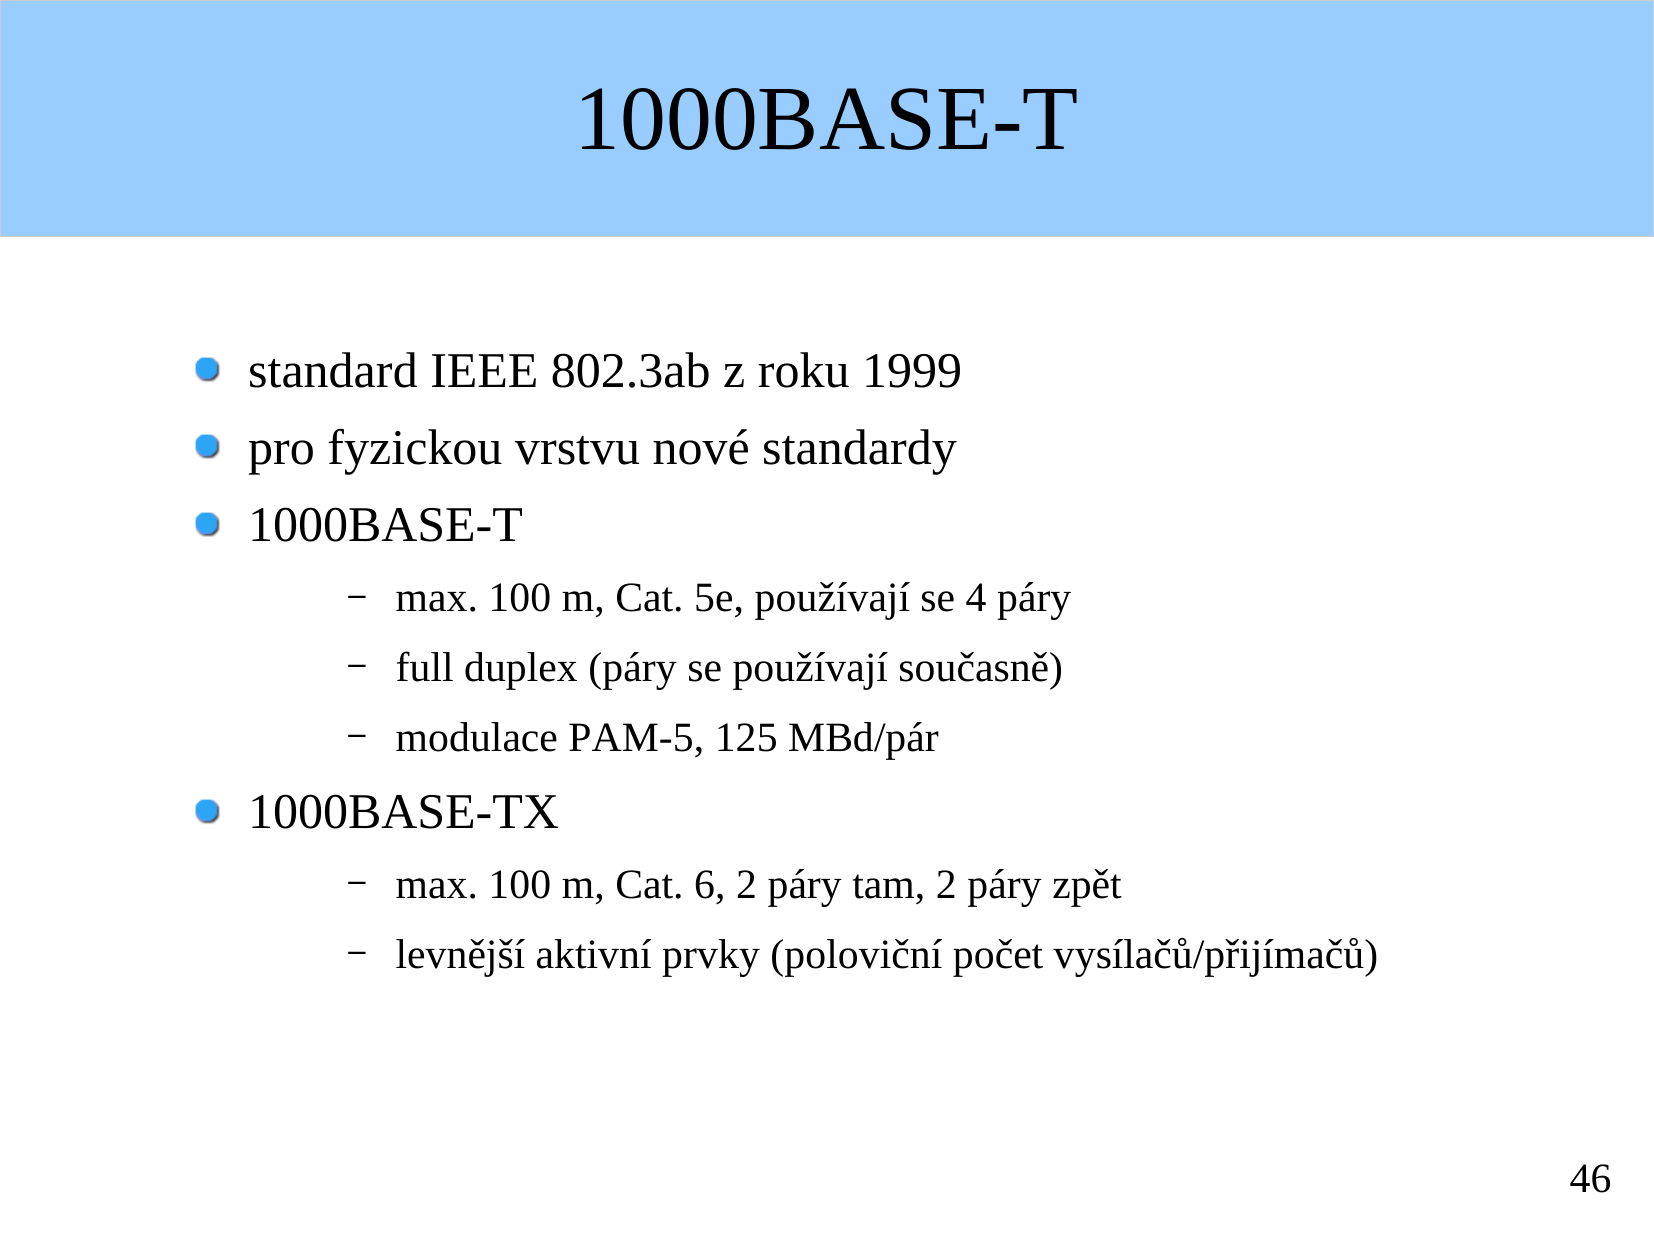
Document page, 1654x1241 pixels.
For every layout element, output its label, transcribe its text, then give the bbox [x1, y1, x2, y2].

title 1000BASE-T [0, 0, 1654, 237]
list standard IEEE 802.3ab z roku 1999 pro fyzickou vrstvu nové standardy 1000BASE-T max. 100 m, Cat. 5e, používají se 4 páry full duplex (páry se používají současně) modulace PAM-5, 125 MBd/pár 1000BASE-TX max. 100 m, Cat. 6, 2 páry tam, 2 páry zpět levnější aktivní prvky (poloviční počet vysílačů/přijímačů) [159, 342, 1506, 1211]
